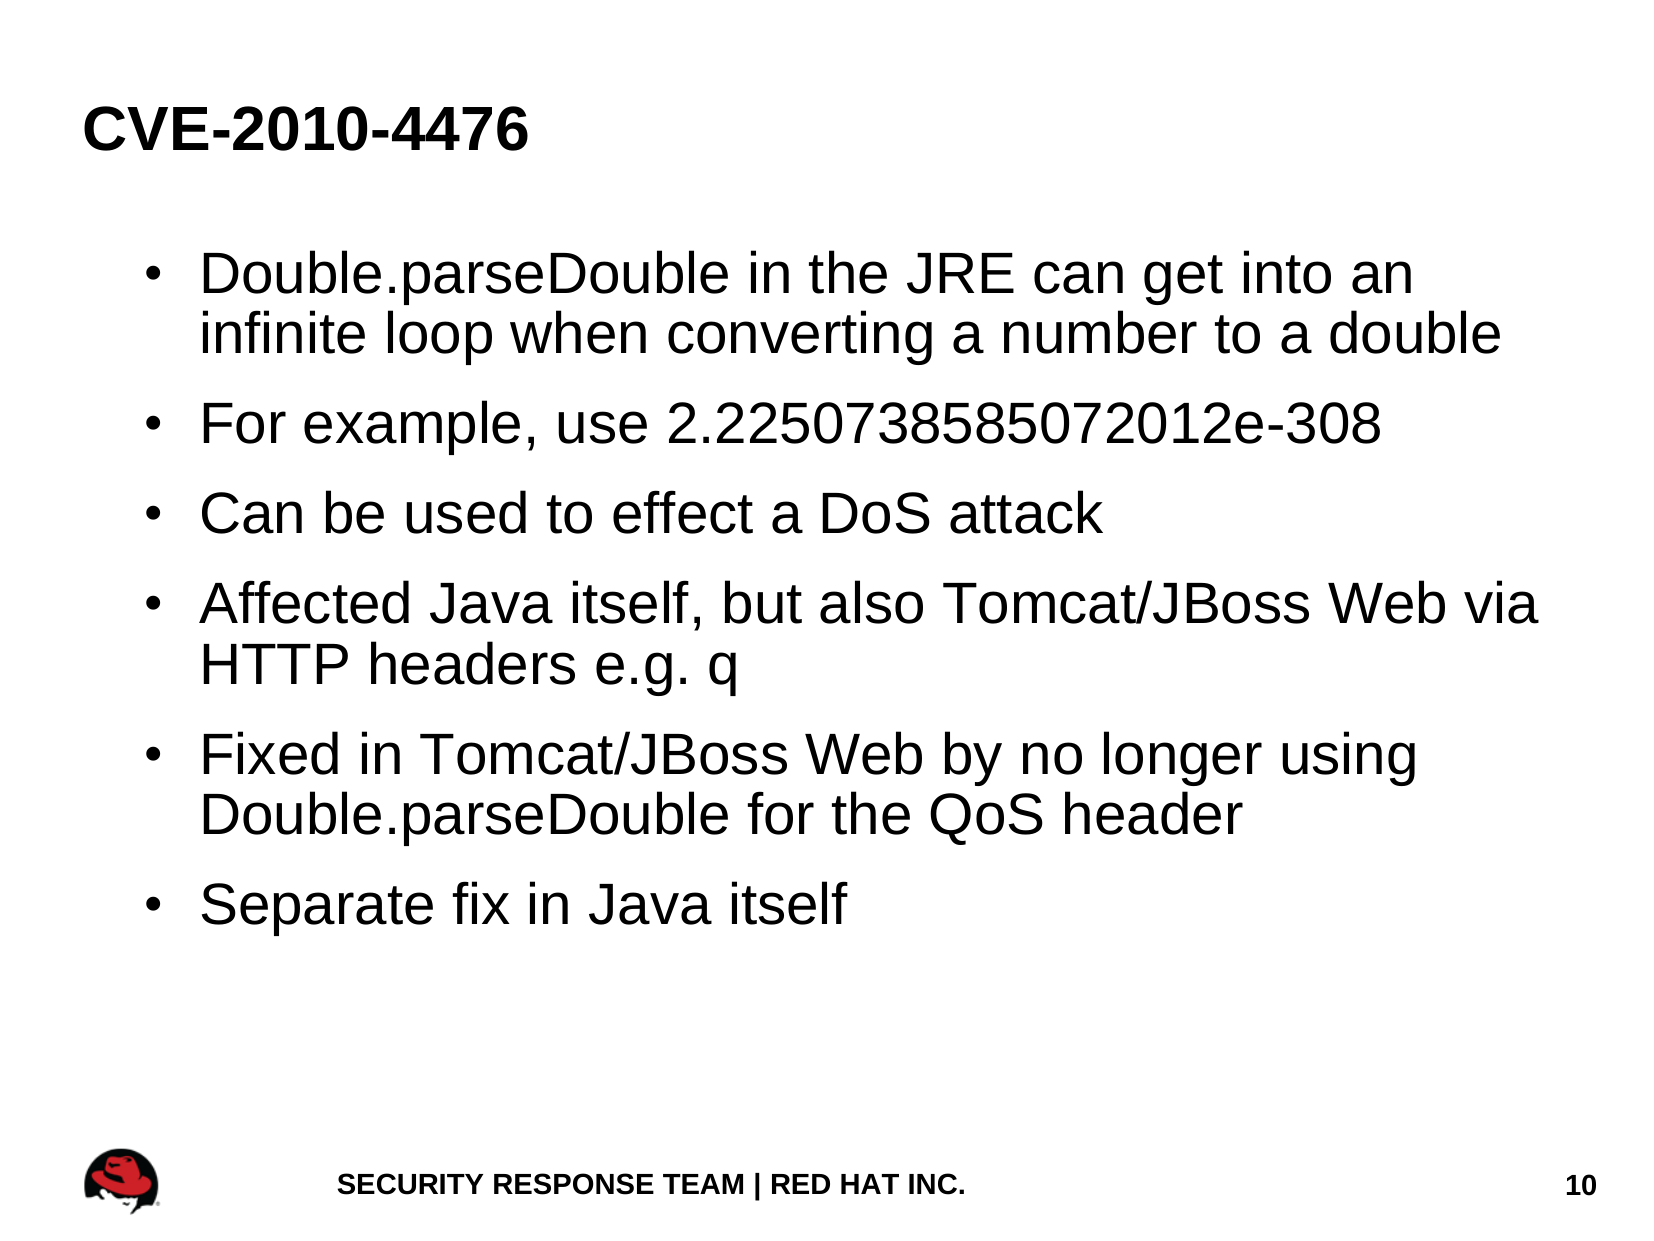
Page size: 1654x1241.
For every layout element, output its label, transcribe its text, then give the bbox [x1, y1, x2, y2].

picture [83, 1146, 166, 1224]
list Double.parseDouble in the JRE can get into an infinite loop when converting a number to a double For example, use 2.2250738585072012e-308 Can be used to effect a DoS attack Affected Java itself, but also Tomcat/JBoss Web via HTTP headers e.g. q Fixed in Tomcat/JBoss Web by no longer using Double.parseDouble for the QoS header Separate fix in Java itself [86, 244, 1575, 1039]
title CVE-2010-4476 [82, 37, 1571, 225]
